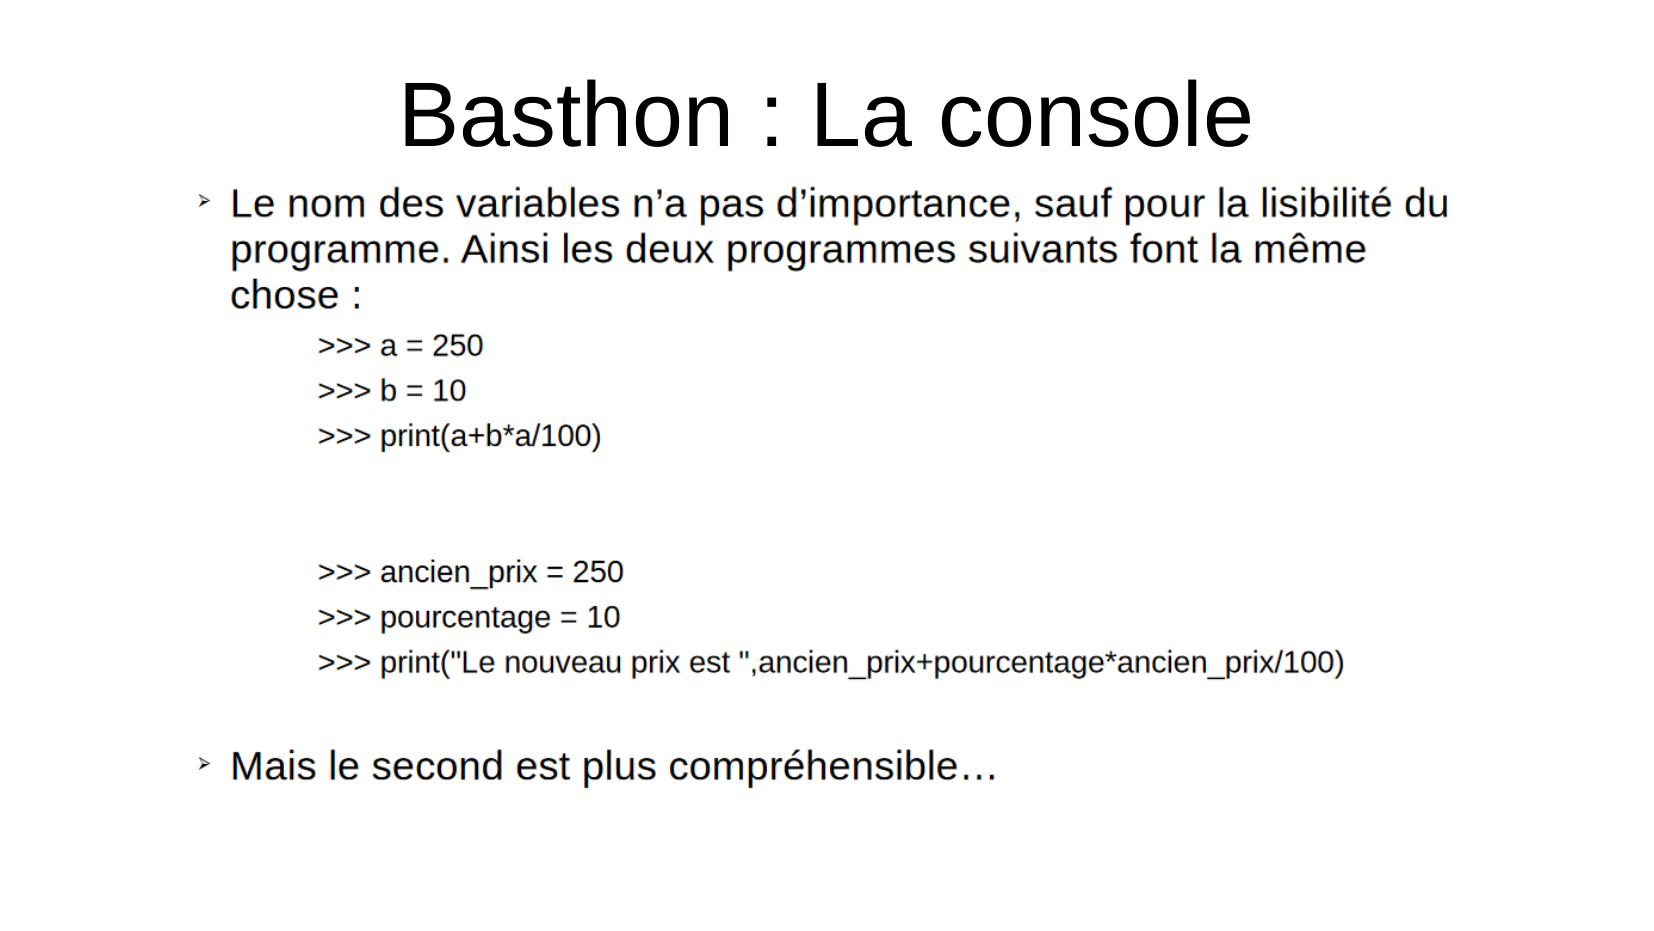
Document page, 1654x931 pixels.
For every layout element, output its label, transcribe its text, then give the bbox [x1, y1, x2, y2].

picture [180, 164, 1460, 819]
title Basthon : La console [82, 37, 1571, 193]
